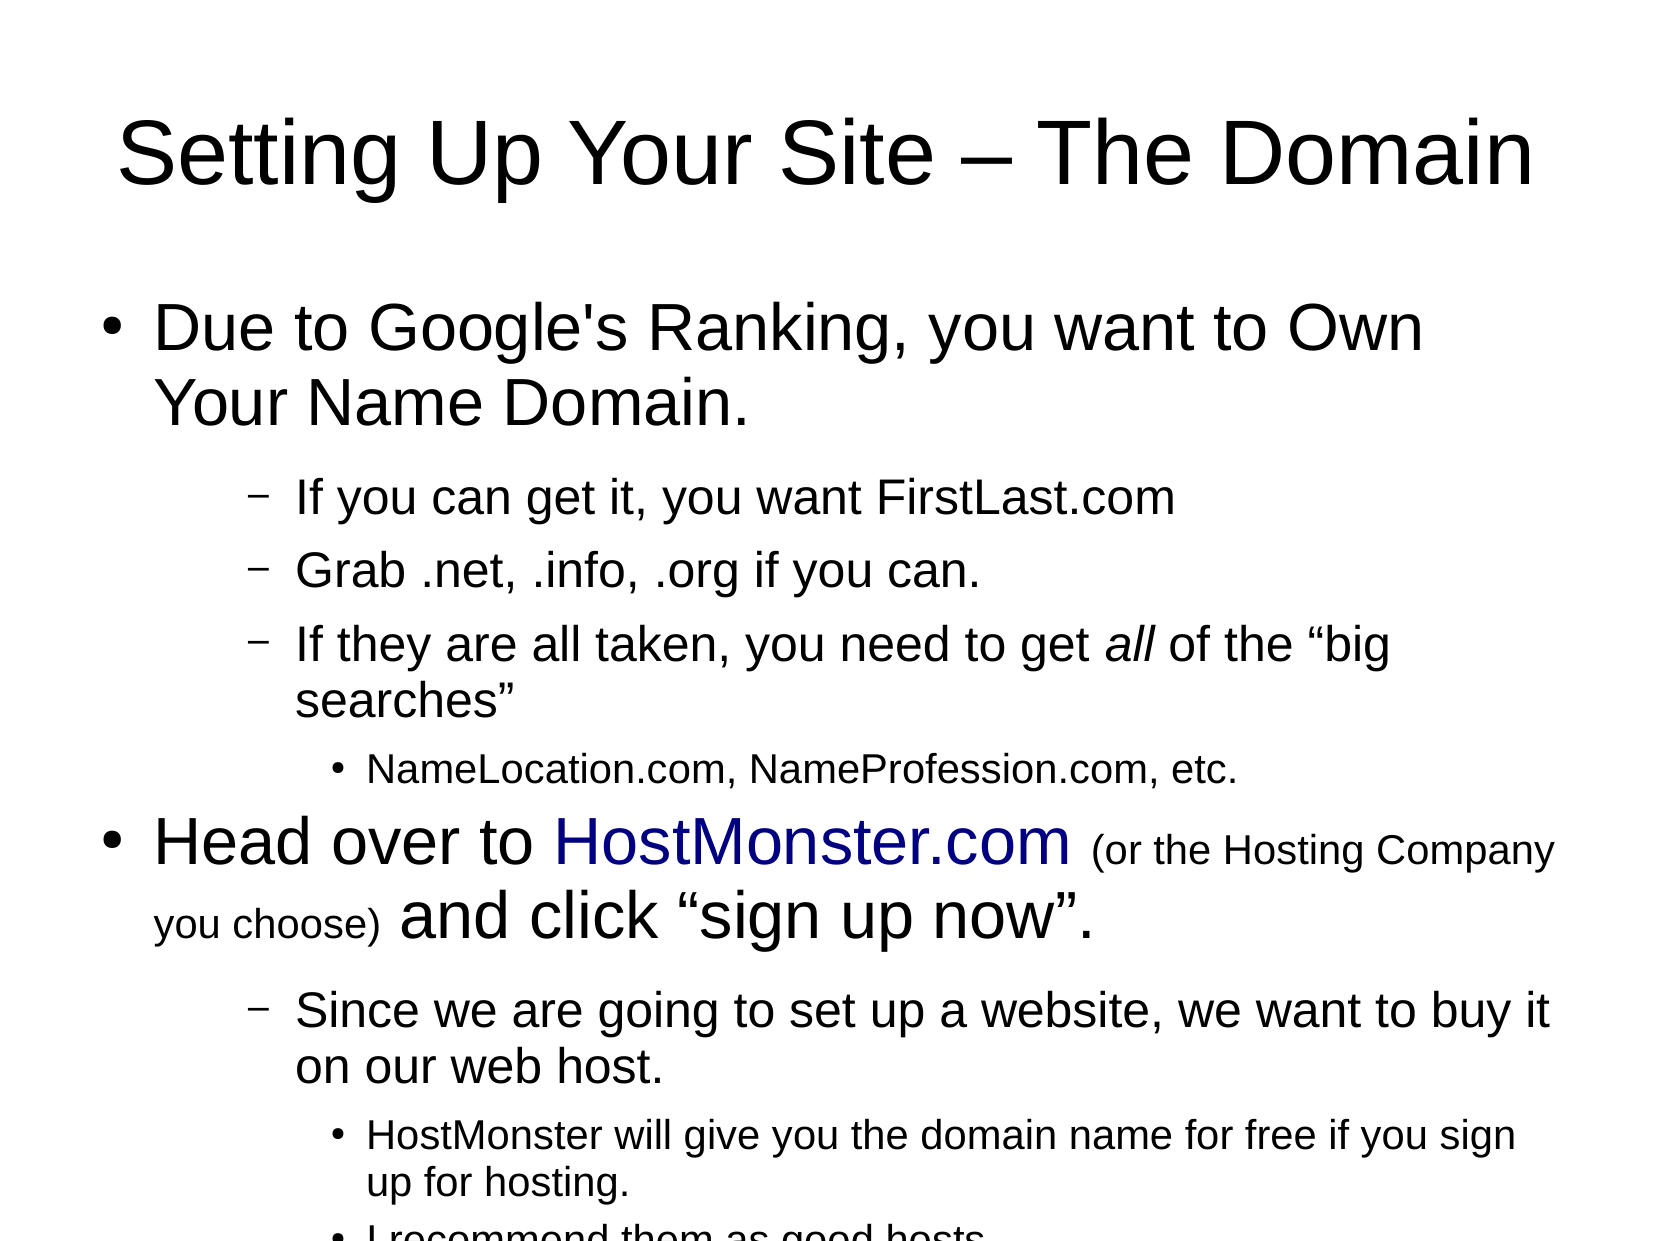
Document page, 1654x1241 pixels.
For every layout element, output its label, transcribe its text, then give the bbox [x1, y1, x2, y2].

list Due to Google's Ranking, you want to Own Your Name Domain. If you can get it, you want FirstLast.com Grab .net, .info, .org if you can. If they are all taken, you need to get all of the “big searches” NameLocation.com, NameProfession.com, etc. Head over to HostMonster.com (or the Hosting Company you choose) and click “sign up now”. Since we are going to set up a website, we want to buy it on our web host. HostMonster will give you the domain name for free if you sign up for hosting. I recommend them as good hosts. “Other” reason. [82, 290, 1571, 1109]
title Setting Up Your Site – The Domain [82, 56, 1571, 250]
